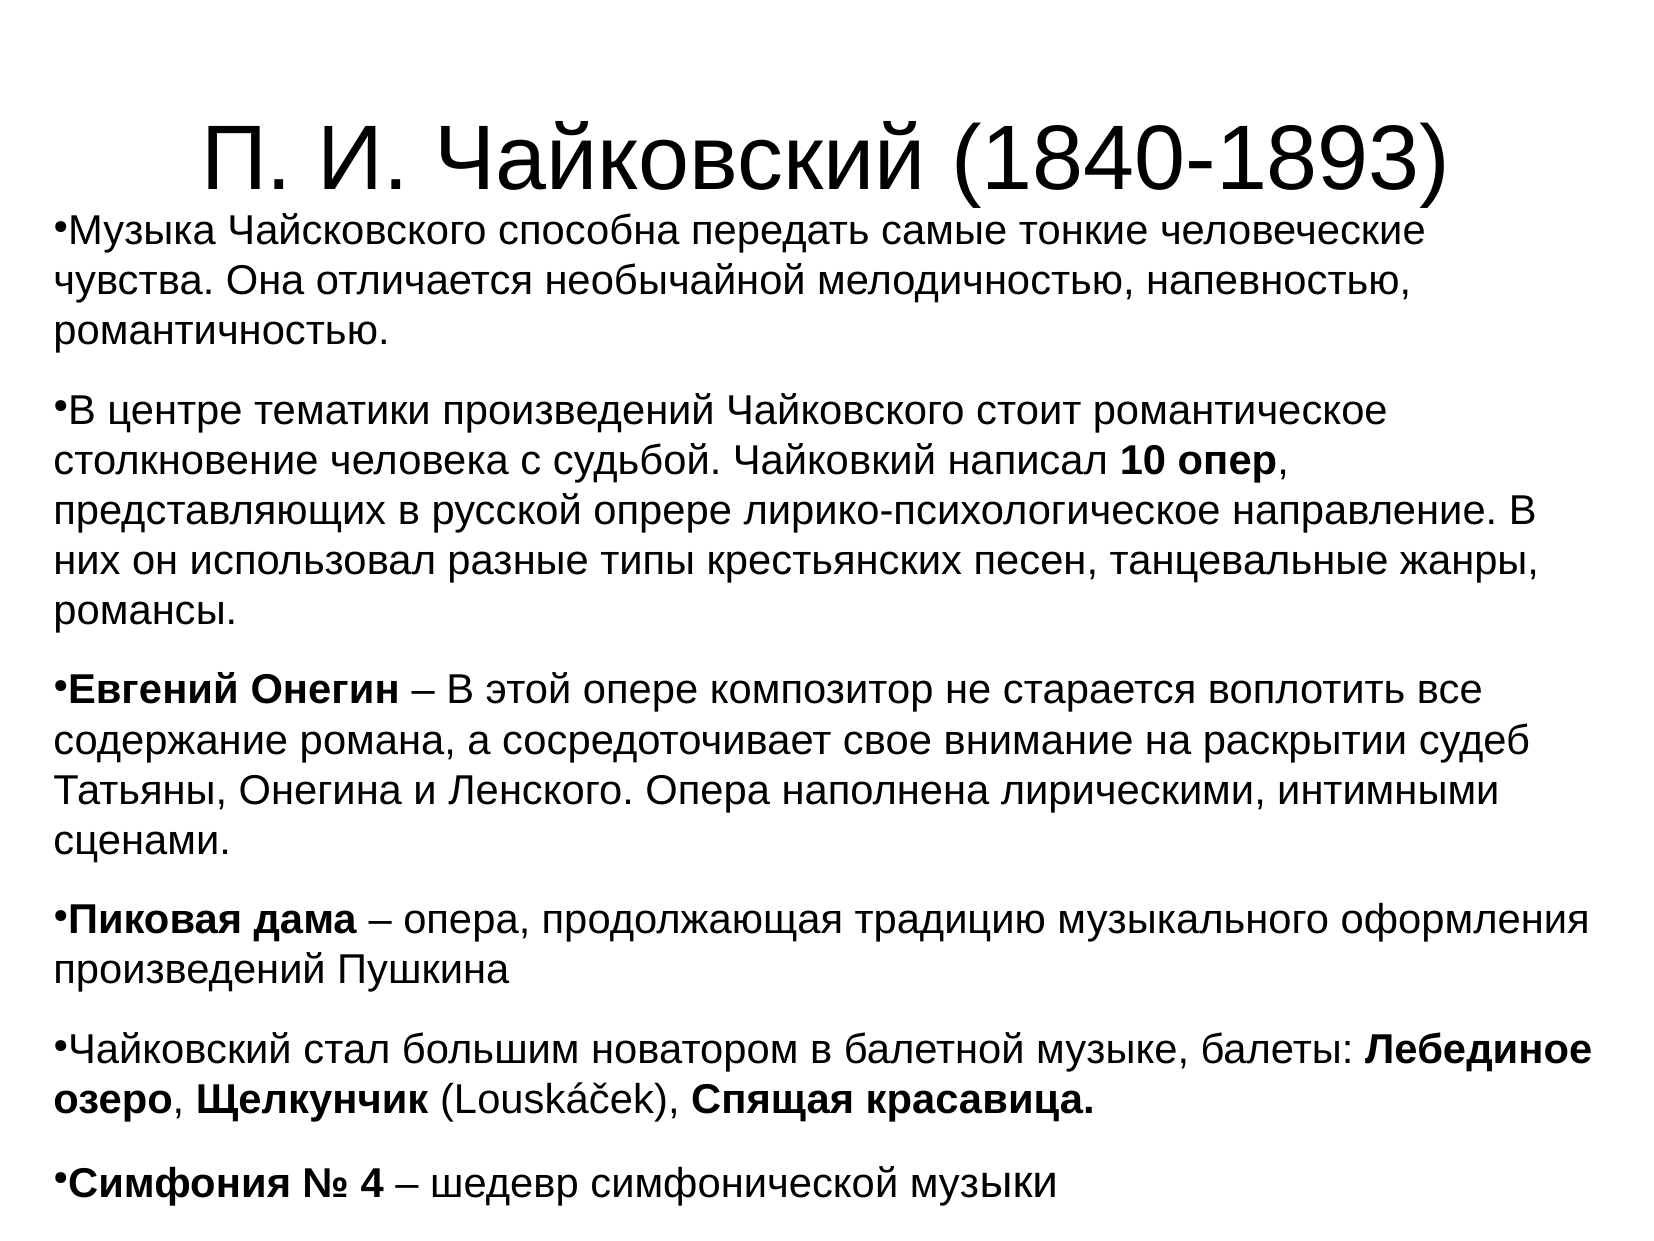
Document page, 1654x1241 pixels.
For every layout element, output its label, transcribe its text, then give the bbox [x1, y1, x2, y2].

list Музыка Чайсковского способна передать самые тонкие человеческие чувства. Она отличается необычайной мелодичностью, напевностью, романтичностью. В центре тематики произведений Чайковского стоит романтическое столкновение человека с судьбой. Чайковкий написал 10 опер, представляющих в русской опрере лирико-психологическое направление. В них он использовал разные типы крестьянских песен, танцевальные жанры, романсы. Евгений Онегин – В этой опере композитор не старается воплотить все содержание романа, а сосредоточивает свое внимание на раскрытии судеб Татьяны, Онегина и Ленского. Опера наполнена лирическими, интимными сценами. Пиковая дама – опера, продолжающая традицию музыкального оформления произведений Пушкина Чайковский стал большим новатором в балетной музыке, балеты: Лебединое озеро, Щелкунчик (Louskáček), Спящая красавица. Симфония № 4 – шедевр симфонической музыки [53, 202, 1595, 1241]
title П. И. Чайковский (1840-1893) [82, 49, 1571, 202]
